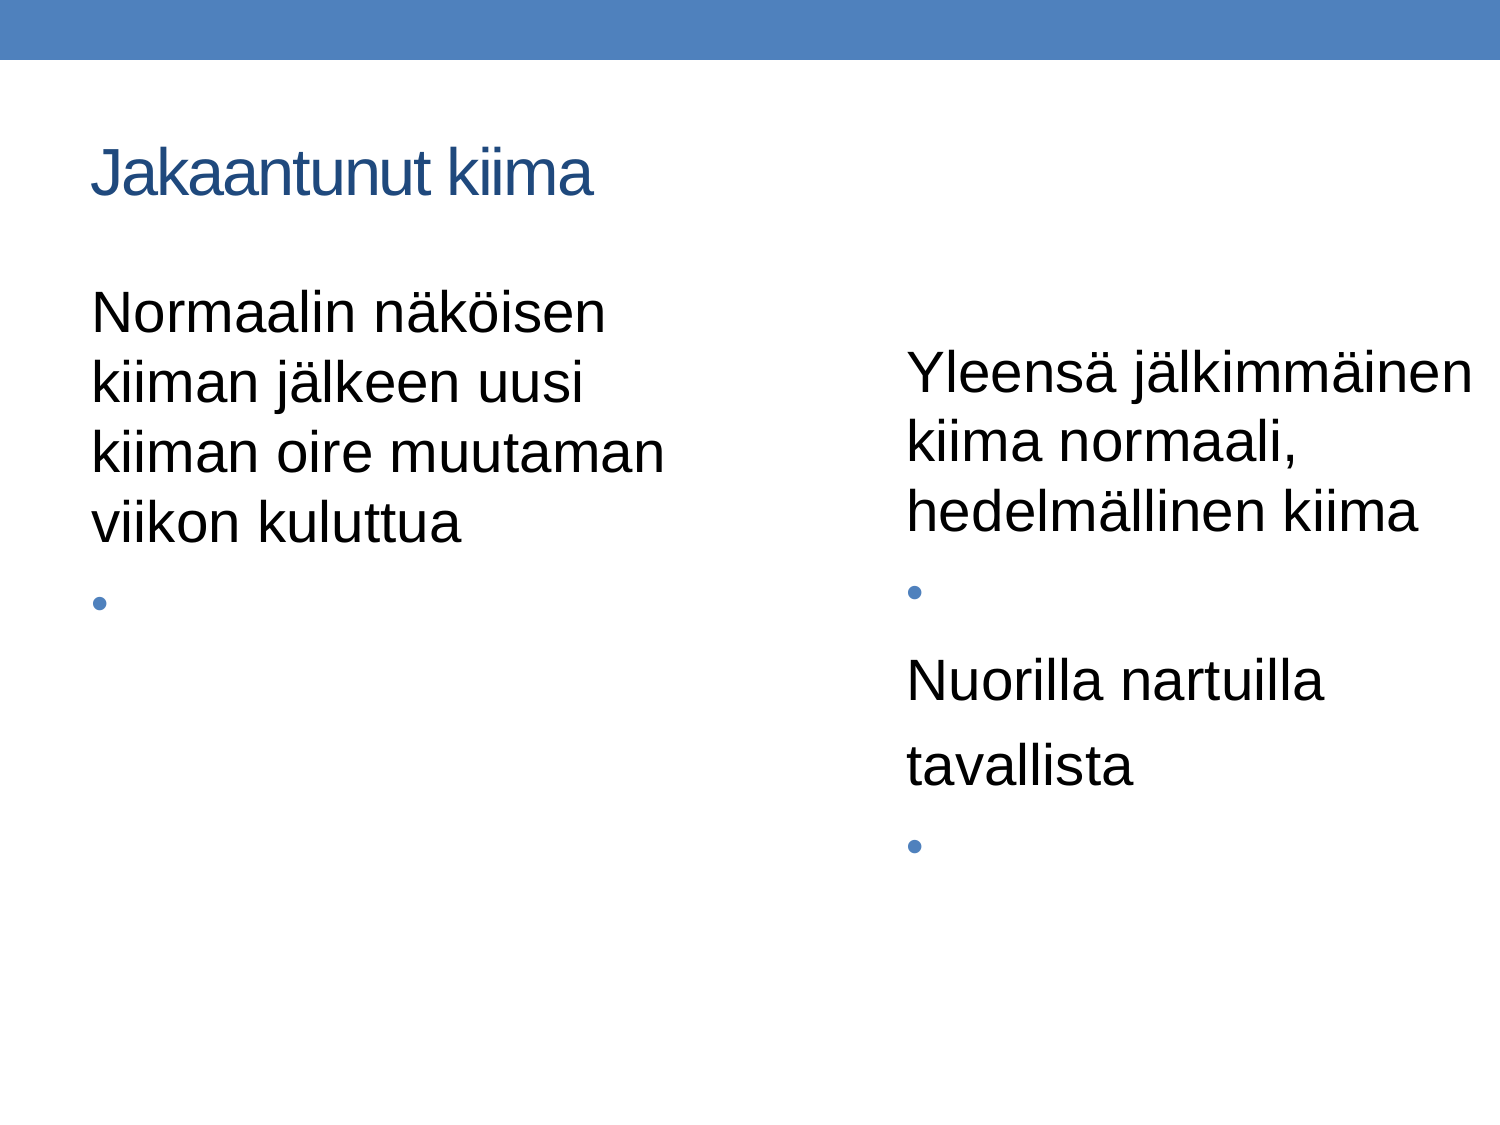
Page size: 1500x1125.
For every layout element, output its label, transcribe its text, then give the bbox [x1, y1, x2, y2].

list Yleensä jälkimmäinen kiima normaali, hedelmällinen kiima Nuorilla nartuilla tavallista [891, 326, 1500, 1069]
title Jakaantunut kiima [75, 87, 1426, 251]
list Normaalin näköisen kiiman jälkeen uusi kiiman oire muutaman viikon kuluttua [76, 267, 717, 653]
